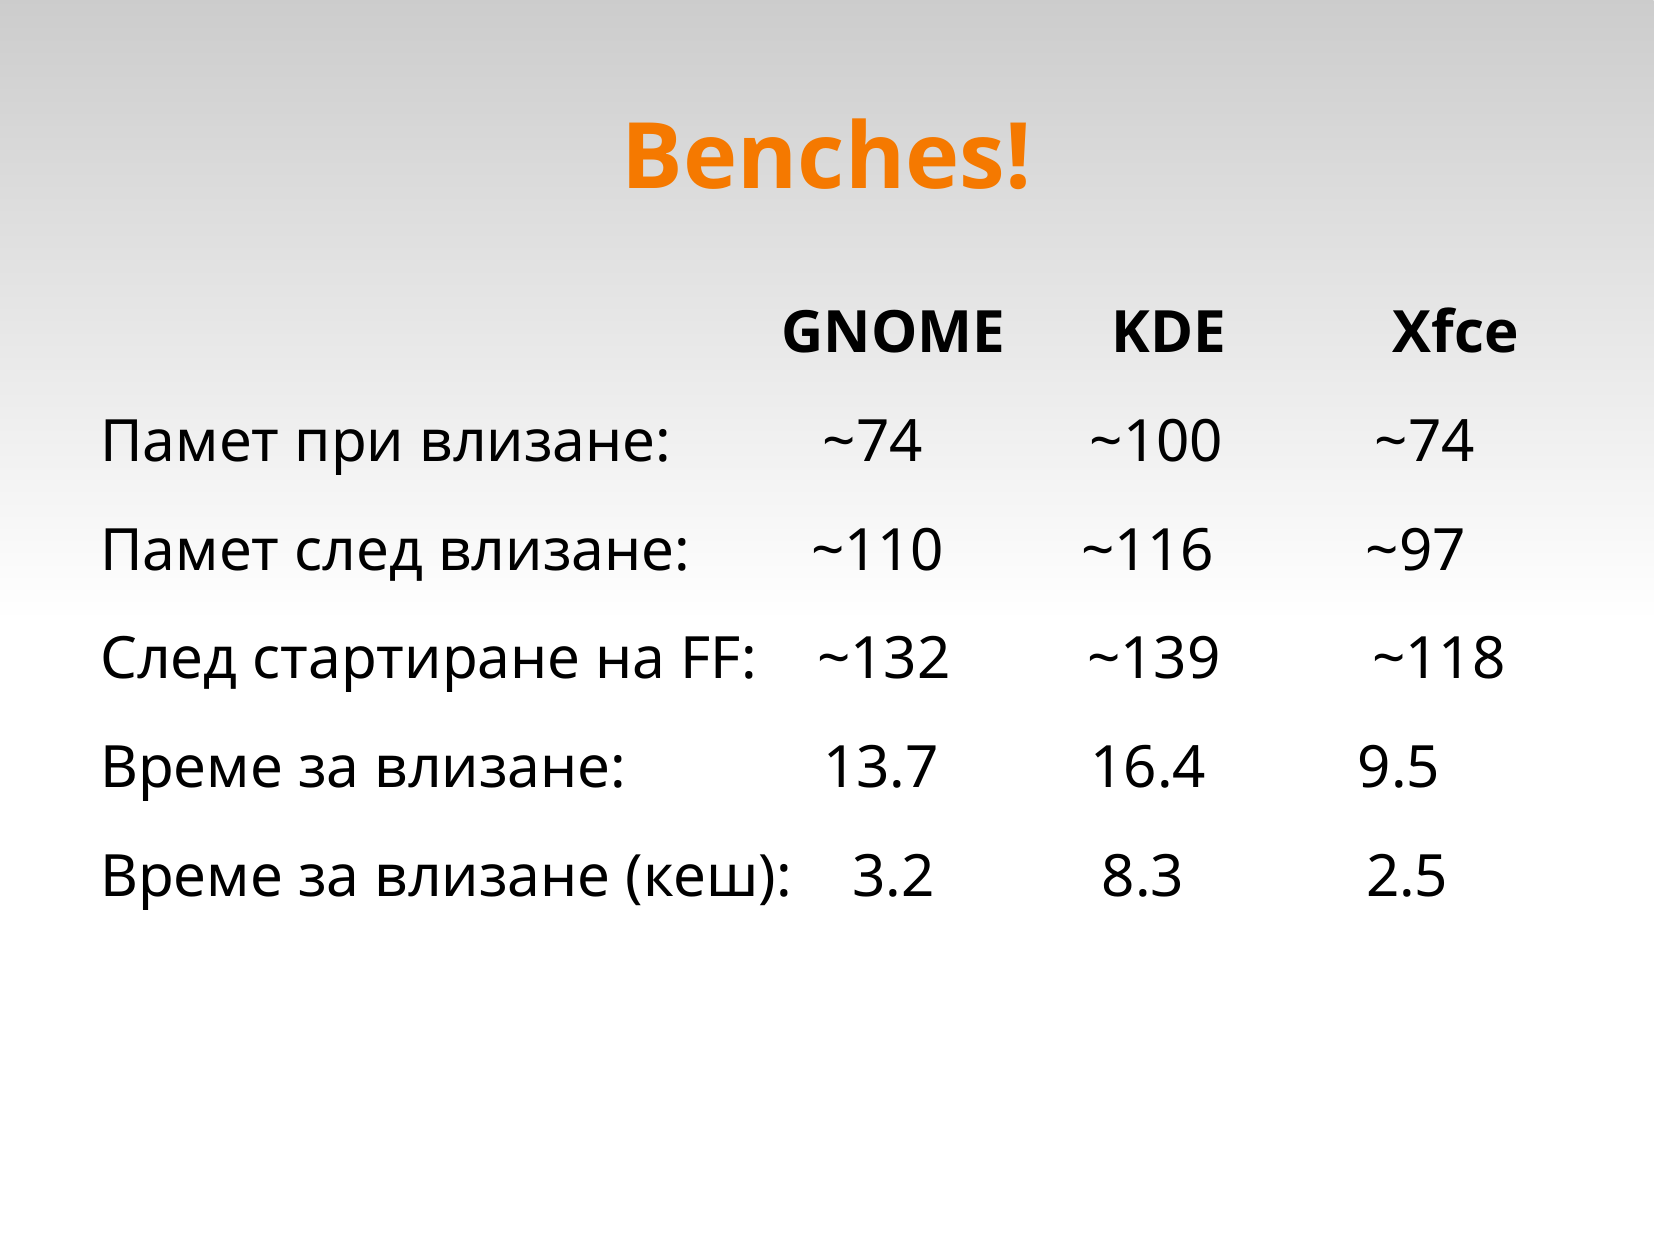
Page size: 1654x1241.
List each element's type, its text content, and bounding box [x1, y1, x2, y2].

list GNOME KDE Xfce Памет при влизане: ~74 ~100 ~74 Памет след влизане: ~110 ~116 ~97 След стартиране на FF: ~132 ~139 ~118 Време за влизане: 13.7 16.4 9.5 Време за влизане (кеш): 3.2 8.3 2.5 [82, 290, 1571, 1094]
title Benches! [82, 56, 1571, 250]
